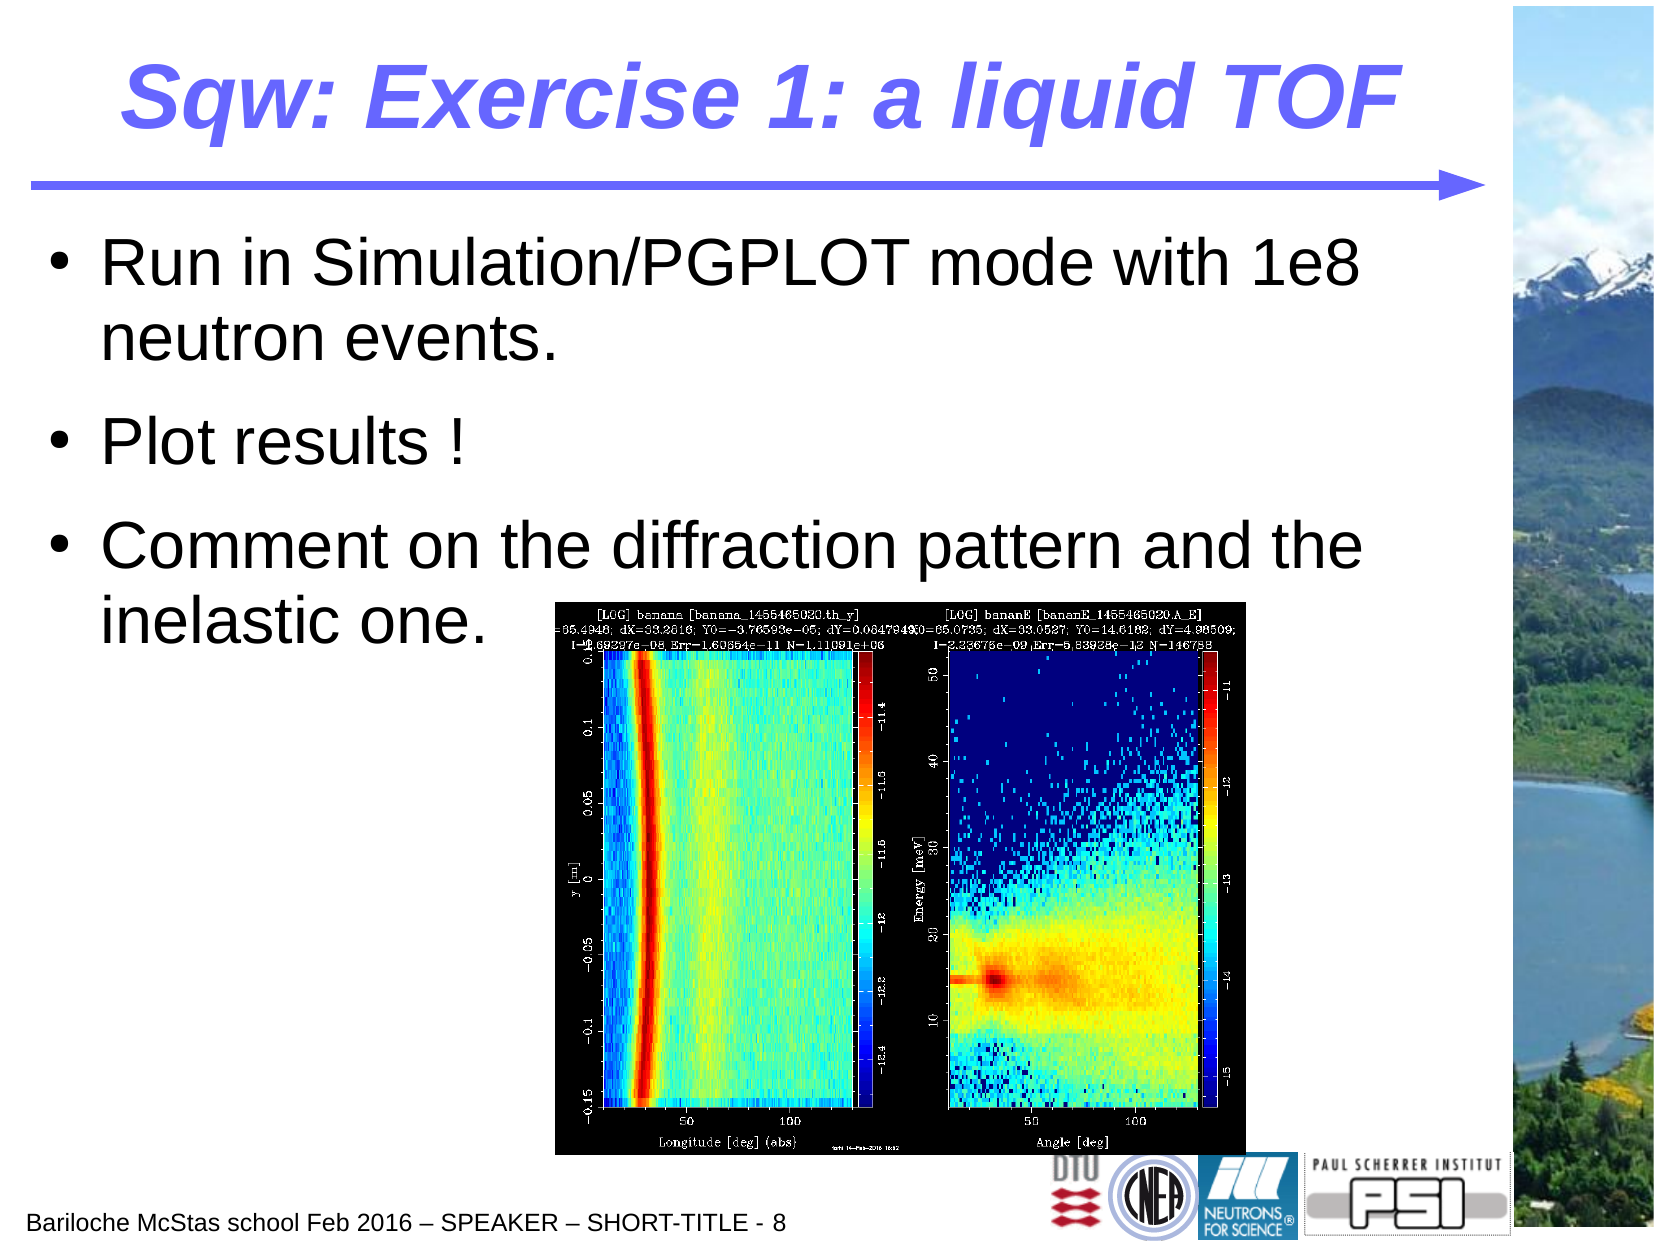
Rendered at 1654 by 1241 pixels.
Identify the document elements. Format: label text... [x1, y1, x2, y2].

picture [555, 6, 1654, 1241]
list Run in Simulation/PGPLOT mode with 1e8 neutron events. Plot results ! Comment on the diffraction pattern and the inelastic one. [30, 225, 1501, 1141]
title Sqw: Exercise 1: a liquid TOF [17, 31, 1506, 163]
